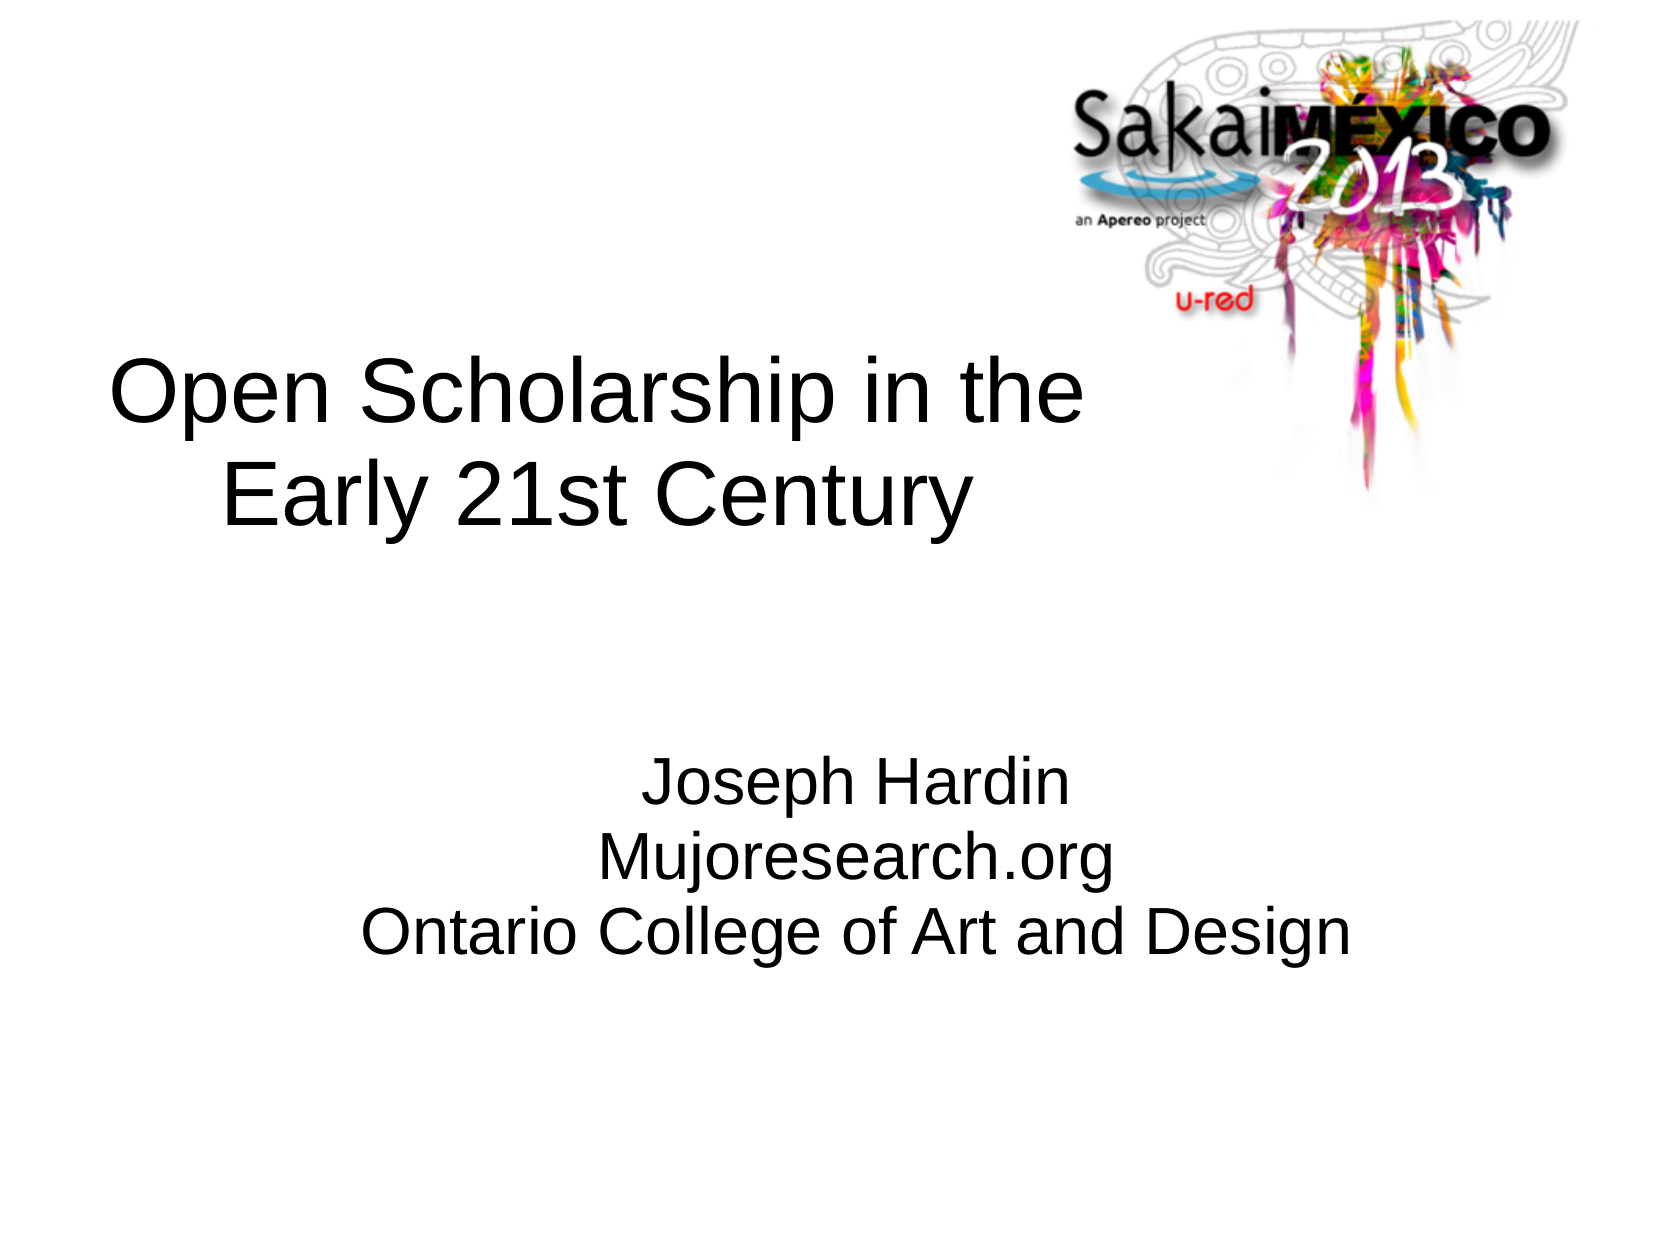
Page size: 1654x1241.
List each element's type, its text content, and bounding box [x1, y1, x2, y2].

subtitle Joseph Hardin Mujoresearch.org Ontario College of Art and Design [129, 534, 1585, 1241]
title Open Scholarship in the Early 21st Century [86, 180, 1111, 706]
picture [1050, 14, 1643, 519]
